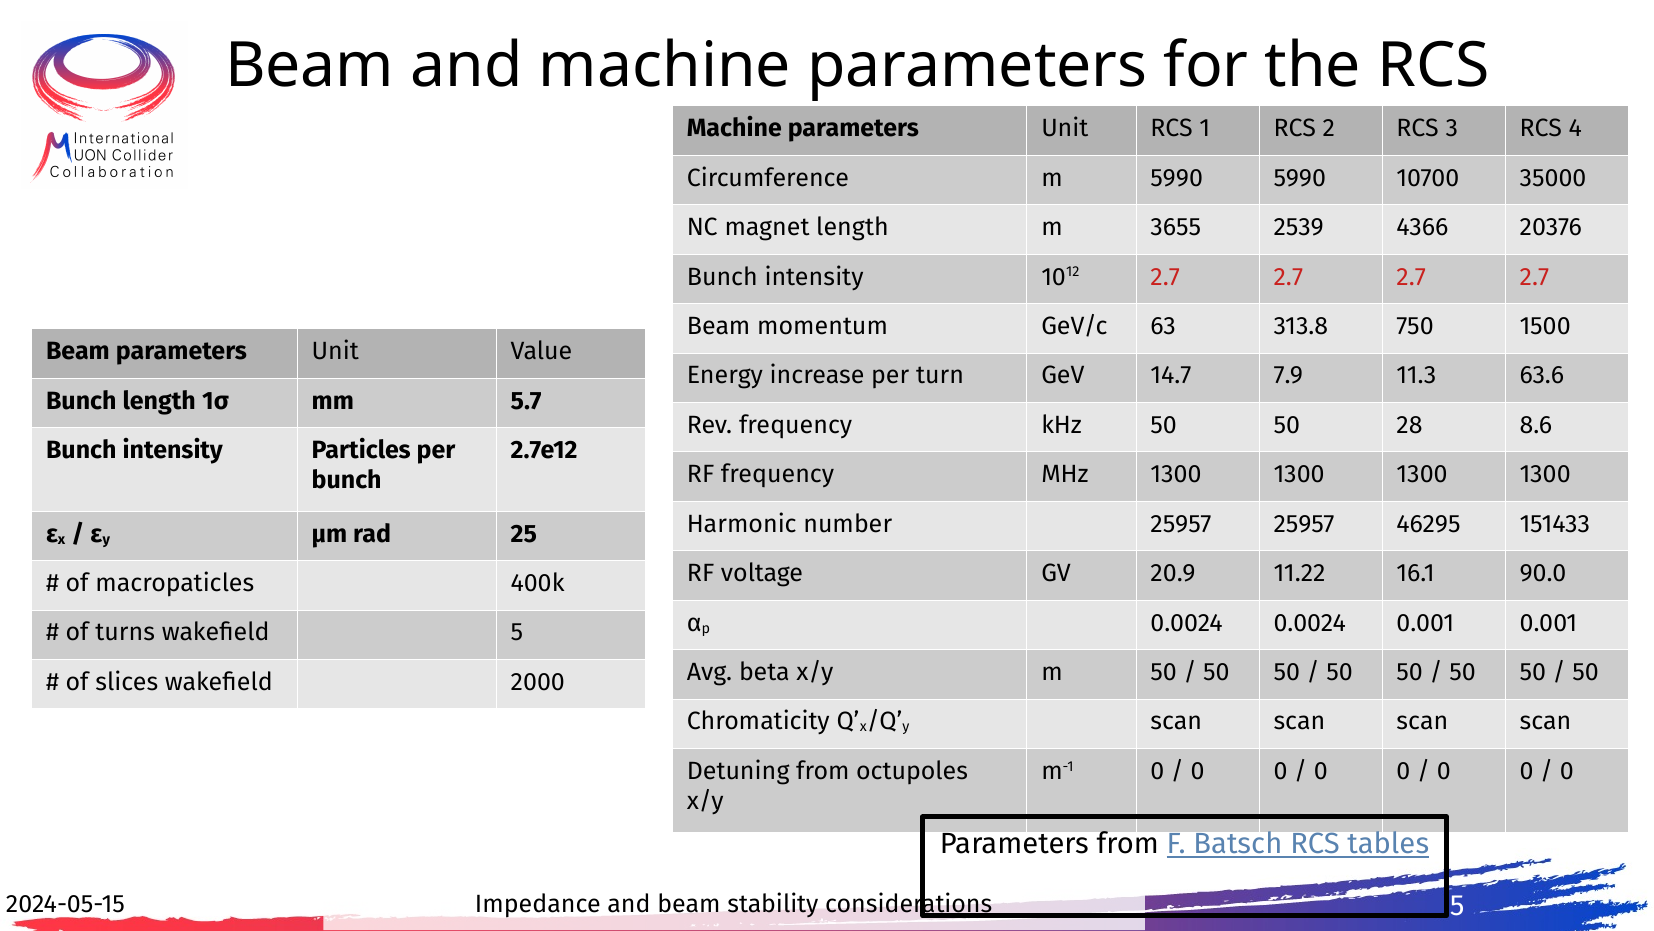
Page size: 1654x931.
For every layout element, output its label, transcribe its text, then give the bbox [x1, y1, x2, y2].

table_cell 0 / 0 [1506, 749, 1628, 832]
table_cell m [1027, 650, 1136, 699]
table_cell Energy increase per turn [673, 354, 1026, 402]
table_cell [298, 561, 496, 610]
table_cell 0.001 [1506, 601, 1628, 649]
table_cell Harmonic number [673, 502, 1026, 550]
table_cell 2.7 [1383, 255, 1505, 303]
table_cell 0 / 0 [1383, 749, 1505, 832]
table_header RCS 1 [1137, 106, 1259, 155]
table_cell 1300 [1137, 452, 1259, 501]
table_cell scan [1383, 700, 1505, 748]
table_cell 8.6 [1506, 403, 1628, 451]
table_cell scan [1506, 700, 1628, 748]
table_cell 5.7 [497, 379, 645, 427]
table_cell # of turns wakefield [32, 611, 297, 659]
table_cell 750 [1383, 304, 1505, 353]
table_cell 28 [1383, 403, 1505, 451]
table_cell Avg. beta x/y [673, 650, 1026, 699]
table_cell 63.6 [1506, 354, 1628, 402]
table_cell 11.22 [1260, 551, 1382, 600]
table_cell 2.7 [1137, 255, 1259, 303]
table_cell scan [1137, 700, 1259, 748]
table_cell GeV/c [1027, 304, 1136, 353]
table_cell GeV [1027, 354, 1136, 402]
table_cell 5990 [1137, 156, 1259, 204]
table_cell RF voltage [673, 551, 1026, 600]
table_cell 20.9 [1137, 551, 1259, 600]
table_cell 25957 [1137, 502, 1259, 550]
table_cell MHz [1027, 452, 1136, 501]
table_cell RF frequency [673, 452, 1026, 501]
table_cell 25957 [1260, 502, 1382, 550]
table_cell Beam momentum [673, 304, 1026, 353]
table_cell 50 [1260, 403, 1382, 451]
table_cell 1300 [1383, 452, 1505, 501]
table_cell 35000 [1506, 156, 1628, 204]
table_cell 2.7 [1260, 255, 1382, 303]
table_cell 1500 [1506, 304, 1628, 353]
table_cell 3655 [1137, 205, 1259, 254]
table_cell μm rad [298, 512, 496, 560]
table_cell Bunch length 1σ [32, 379, 297, 427]
table_cell Particles per bunch [298, 428, 496, 511]
table_cell αp [673, 601, 1026, 649]
table_header RCS 4 [1506, 106, 1628, 155]
table_cell scan [1260, 700, 1382, 748]
table_cell [298, 660, 496, 708]
table_cell 7.9 [1260, 354, 1382, 402]
table_cell 2.7e12 [497, 428, 645, 511]
table_cell kHz [1027, 403, 1136, 451]
table_cell Circumference [673, 156, 1026, 204]
table_cell 50 / 50 [1383, 650, 1505, 699]
picture [21, 21, 188, 189]
title Beam and machine parameters for the RCS [225, 19, 1571, 181]
table_header RCS 2 [1260, 106, 1382, 155]
table_cell Bunch intensity [32, 428, 297, 511]
table_cell 313.8 [1260, 304, 1382, 353]
table_cell 2539 [1260, 205, 1382, 254]
table_cell 0.0024 [1137, 601, 1259, 649]
table_cell 4366 [1383, 205, 1505, 254]
picture [1145, 848, 1654, 931]
table_cell 0.001 [1383, 601, 1505, 649]
table_cell 10700 [1383, 156, 1505, 204]
table_cell 151433 [1506, 502, 1628, 550]
table_cell 25 [497, 512, 645, 560]
table_header Machine parameters [673, 106, 1026, 155]
table_cell 46295 [1383, 502, 1505, 550]
table_cell m [1027, 205, 1136, 254]
table_cell Rev. frequency [673, 403, 1026, 451]
table_cell # of macropaticles [32, 561, 297, 610]
table_cell 0 / 0 [1137, 749, 1259, 814]
table_cell 14.7 [1137, 354, 1259, 402]
table_cell 63 [1137, 304, 1259, 353]
table_cell 1012 [1027, 255, 1136, 303]
table_cell m [1027, 156, 1136, 204]
table_cell mm [298, 379, 496, 427]
table_header Value [497, 329, 645, 378]
table_cell 50 / 50 [1137, 650, 1259, 699]
picture [925, 872, 1444, 913]
table_cell 5990 [1260, 156, 1382, 204]
table_cell Detuning from octupoles x/y [673, 749, 1026, 832]
table_cell 0.0024 [1260, 601, 1382, 649]
table_cell 90.0 [1506, 551, 1628, 600]
table_cell 16.1 [1383, 551, 1505, 600]
table_cell 1300 [1260, 452, 1382, 501]
table_cell GV [1027, 551, 1136, 600]
table_cell NC magnet length [673, 205, 1026, 254]
table_cell 50 / 50 [1260, 650, 1382, 699]
table_header Unit [298, 329, 496, 378]
table_cell 50 / 50 [1506, 650, 1628, 699]
table_cell 2000 [497, 660, 645, 708]
table_cell 20376 [1506, 205, 1628, 254]
table_cell m-1 [1027, 749, 1136, 814]
table_cell [1027, 700, 1136, 748]
table_cell 11.3 [1383, 354, 1505, 402]
picture [0, 848, 920, 931]
table_cell 400k [497, 561, 645, 610]
table_cell 1300 [1506, 452, 1628, 501]
table_cell [1027, 502, 1136, 550]
table_cell 50 [1137, 403, 1259, 451]
table_header Beam parameters [32, 329, 297, 378]
table_cell Chromaticity Q’x/Q’y [673, 700, 1026, 748]
table_cell [1027, 601, 1136, 649]
table_cell [298, 611, 496, 659]
table_cell 2.7 [1506, 255, 1628, 303]
table_cell Bunch intensity [673, 255, 1026, 303]
text_box Parameters from F. Batsch RCS tables [922, 816, 1447, 872]
table_cell 5 [497, 611, 645, 659]
table_cell εx / εy [32, 512, 297, 560]
table_cell 0 / 0 [1260, 749, 1382, 814]
table_header Unit [1027, 106, 1136, 155]
table_cell # of slices wakefield [32, 660, 297, 708]
table_header RCS 3 [1383, 106, 1505, 155]
